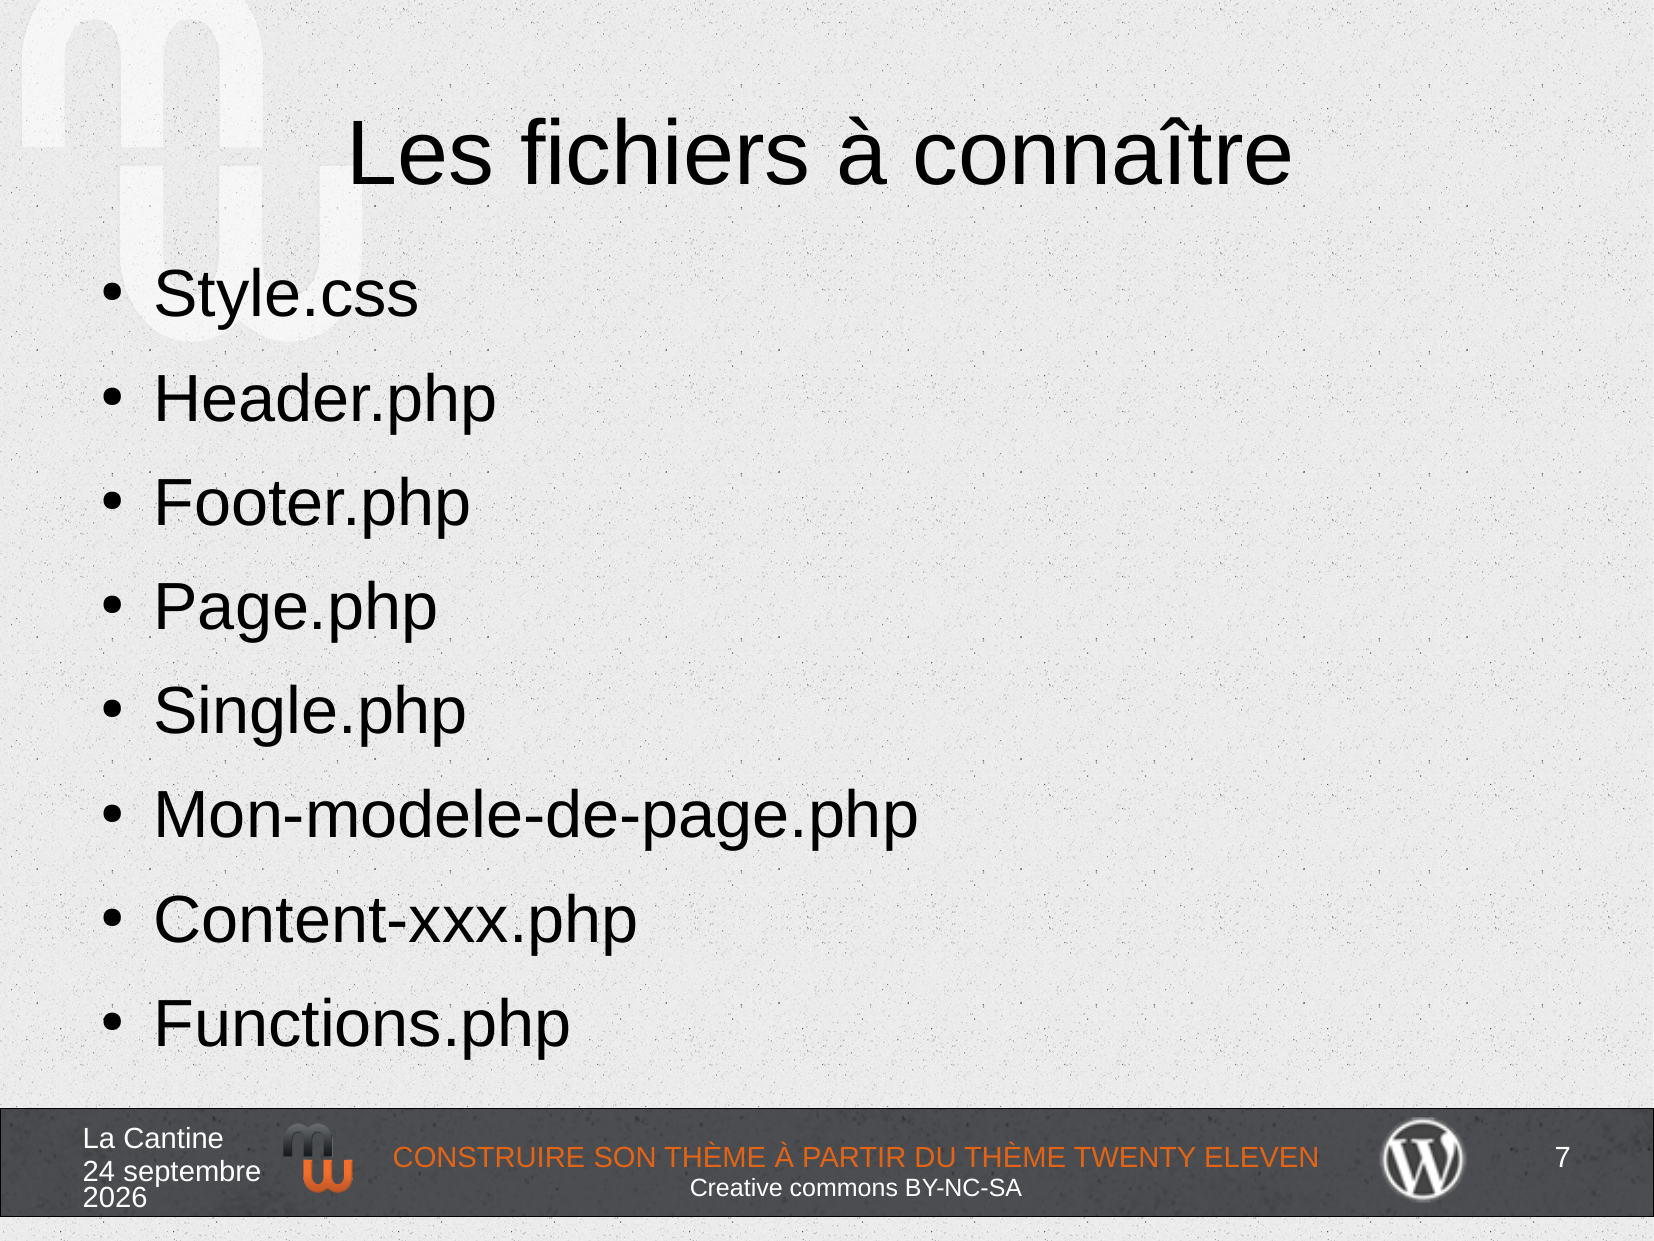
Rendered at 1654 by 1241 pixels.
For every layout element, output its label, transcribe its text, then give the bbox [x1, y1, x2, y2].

title Les fichiers à connaître [82, 49, 1571, 256]
picture [0, 1217, 1654, 1241]
picture [0, 0, 1654, 1216]
list Style.css Header.php Footer.php Page.php Single.php Mon-modele-de-page.php Content-xxx.php Functions.php [82, 256, 1571, 1075]
